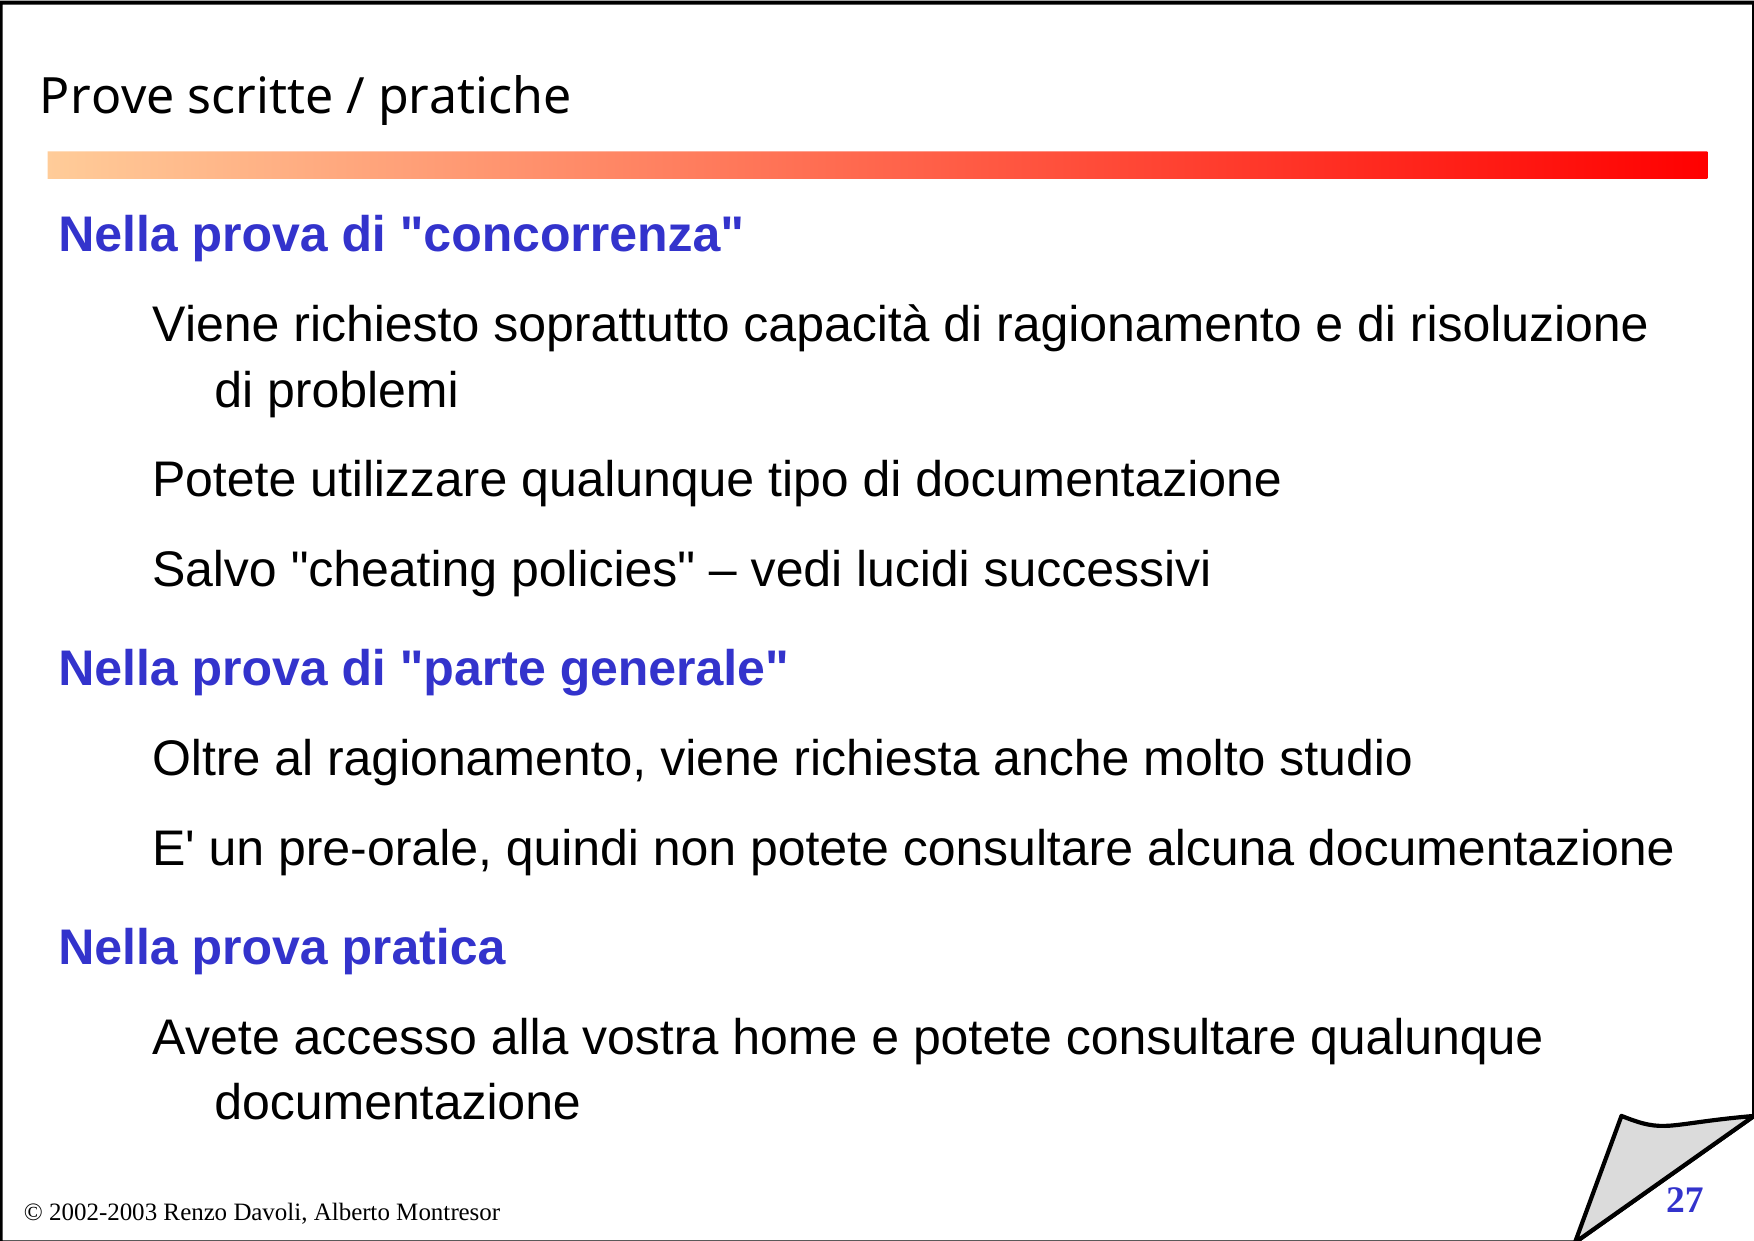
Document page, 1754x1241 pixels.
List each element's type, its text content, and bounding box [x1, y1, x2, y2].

list Nella prova di "concorrenza" Viene richiesto soprattutto capacità di ragionamento e di risoluzione di problemi Potete utilizzare qualunque tipo di documentazione Salvo "cheating policies" – vedi lucidi successivi Nella prova di "parte generale" Oltre al ragionamento, viene richiesta anche molto studio E' un pre-orale, quindi non potete consultare alcuna documentazione Nella prova pratica Avete accesso alla vostra home e potete consultare qualunque documentazione [58, 206, 1696, 1204]
title Prove scritte / pratiche [40, 48, 1713, 144]
